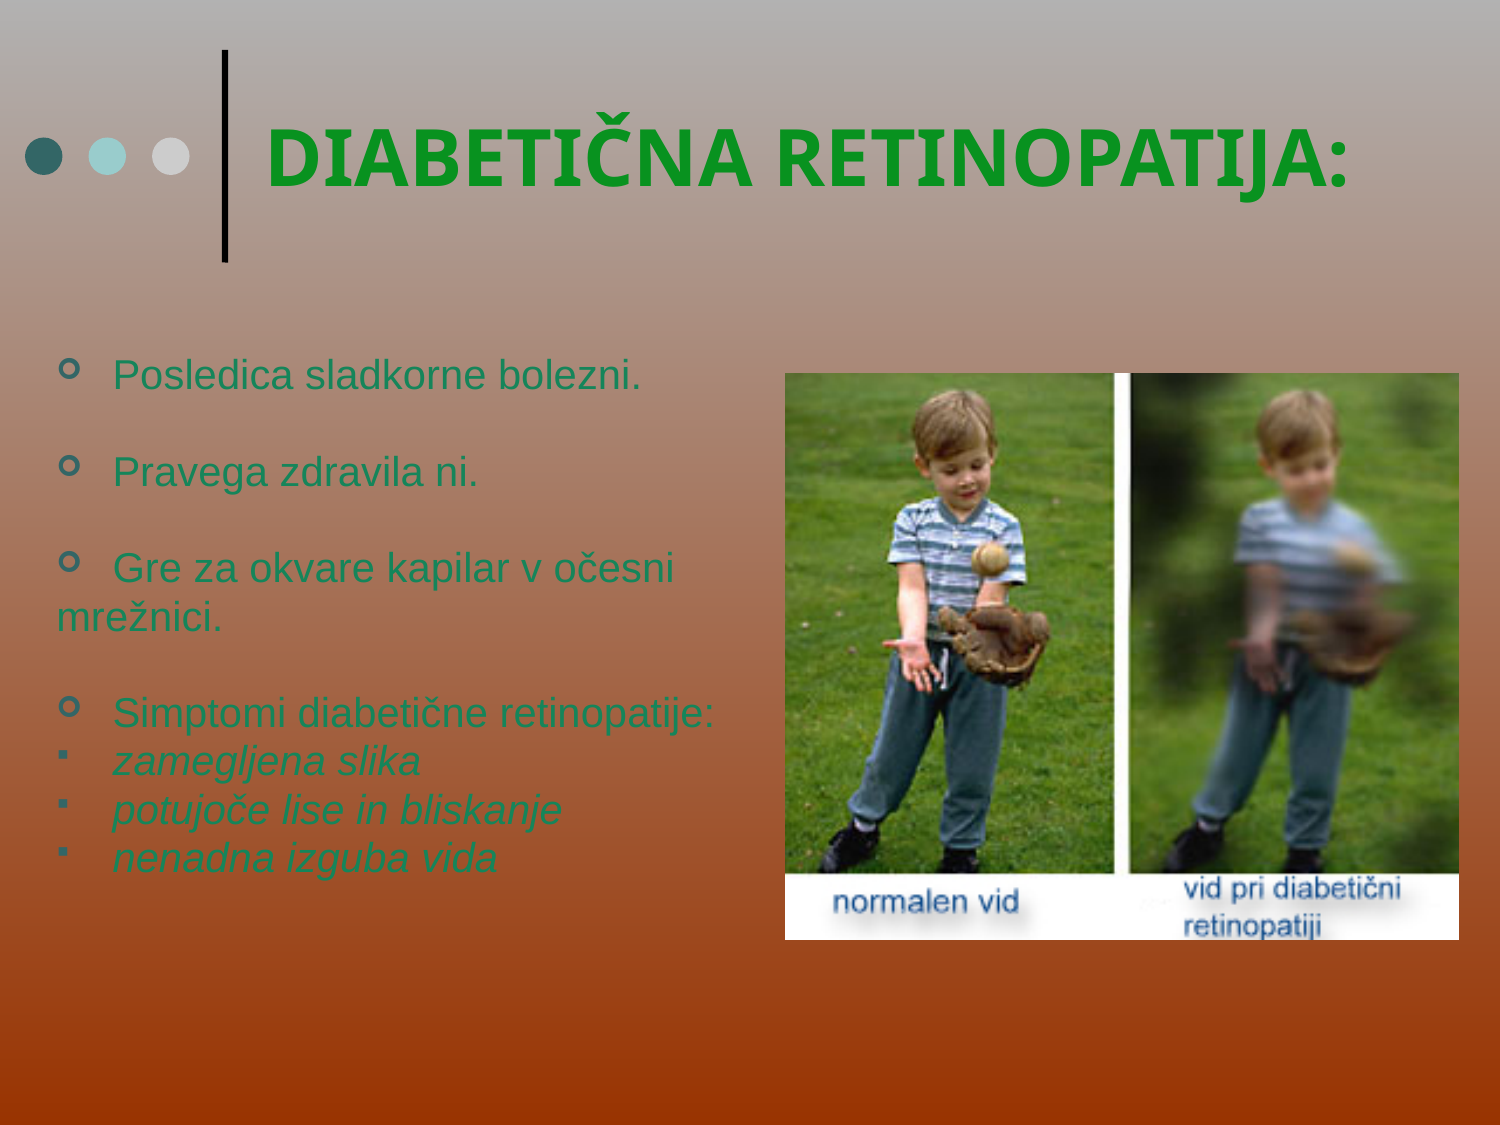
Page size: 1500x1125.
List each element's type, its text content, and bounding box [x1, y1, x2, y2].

title DIABETIČNA RETINOPATIJA: [249, 31, 1459, 279]
list Posledica sladkorne bolezni. Pravega zdravila ni. Gre za okvare kapilar v očesni mrežnici. Simptomi diabetične retinopatije: zamegljena slika potujoče lise in bliskanje nenadna izguba vida [41, 350, 1251, 943]
picture [785, 373, 1459, 940]
